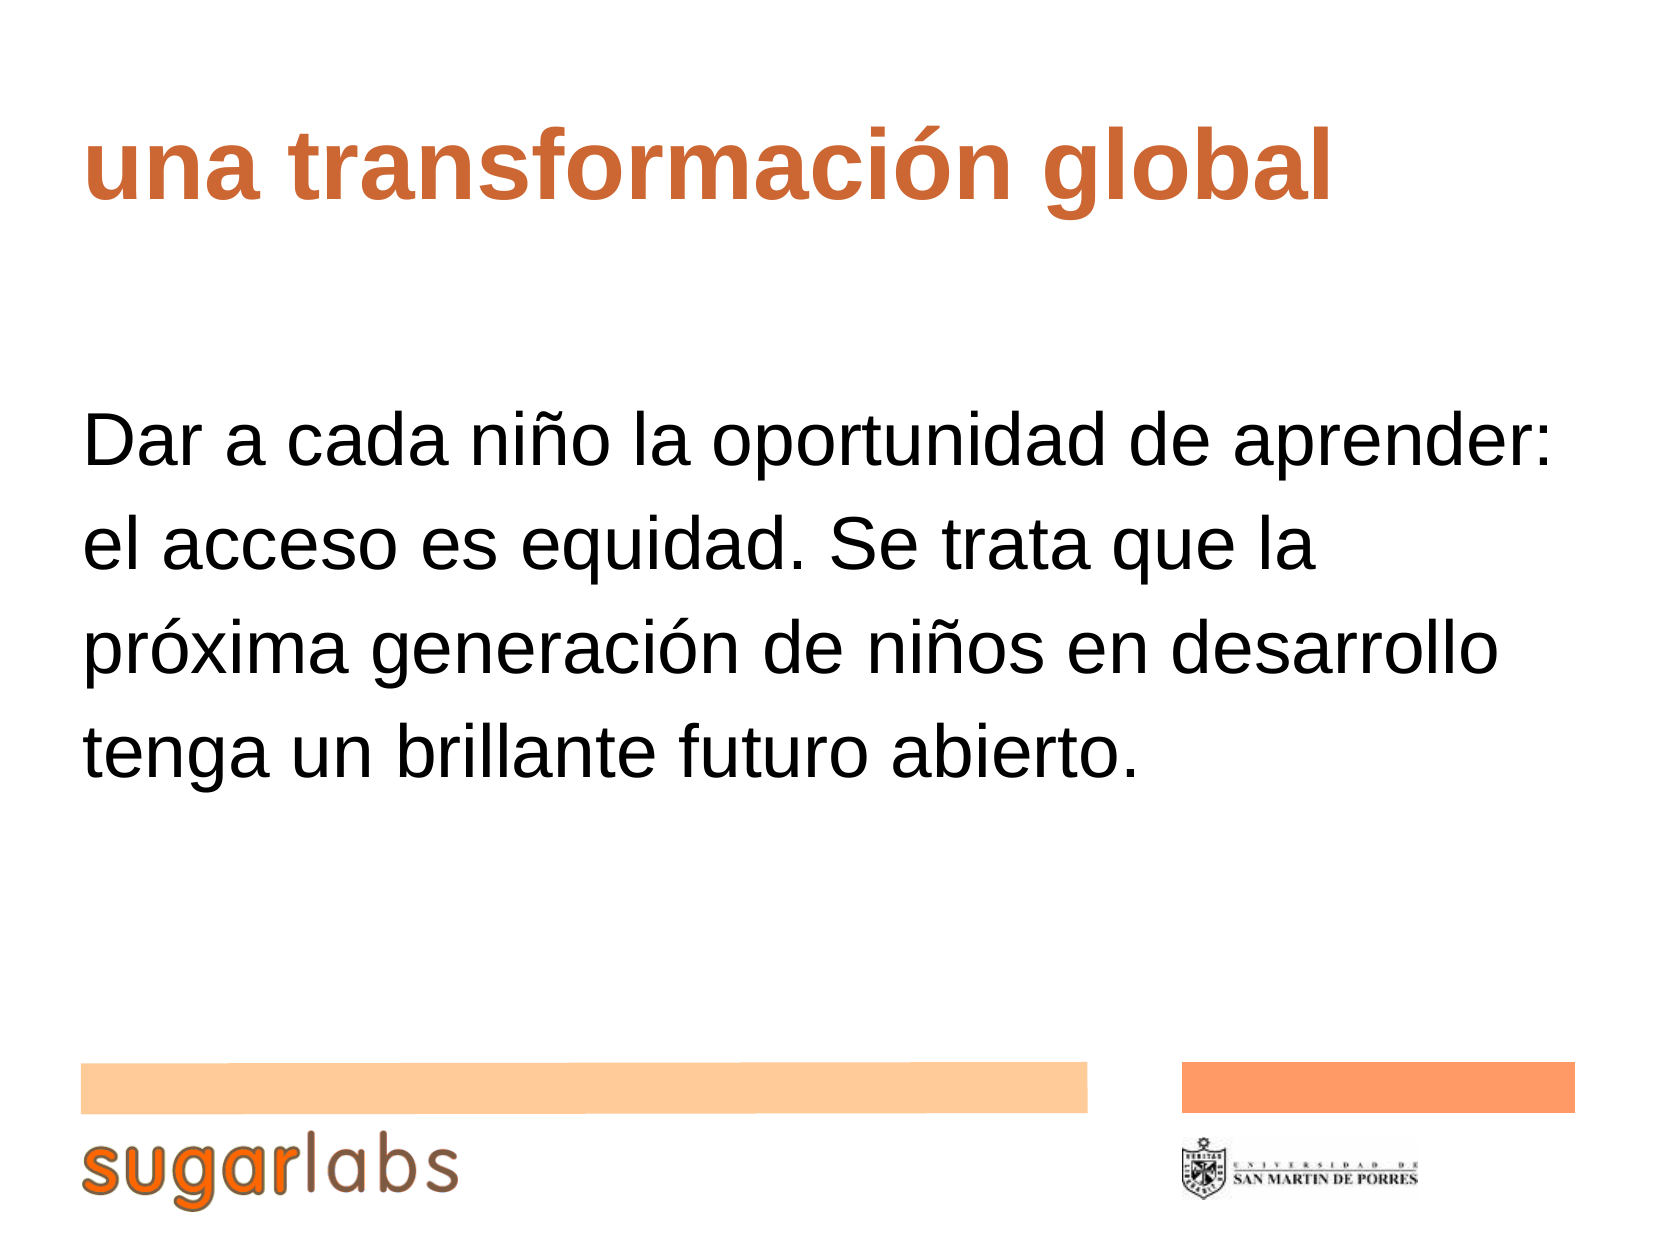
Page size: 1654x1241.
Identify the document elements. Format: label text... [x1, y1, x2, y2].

title una transformación global [82, 26, 1571, 304]
list Dar a cada niño la oportunidad de aprender: el acceso es equidad. Se trata que la próxima generación de niños en desarrollo tenga un brillante futuro abierto. [82, 377, 1571, 1015]
picture [82, 1130, 458, 1212]
picture [1182, 1137, 1418, 1200]
